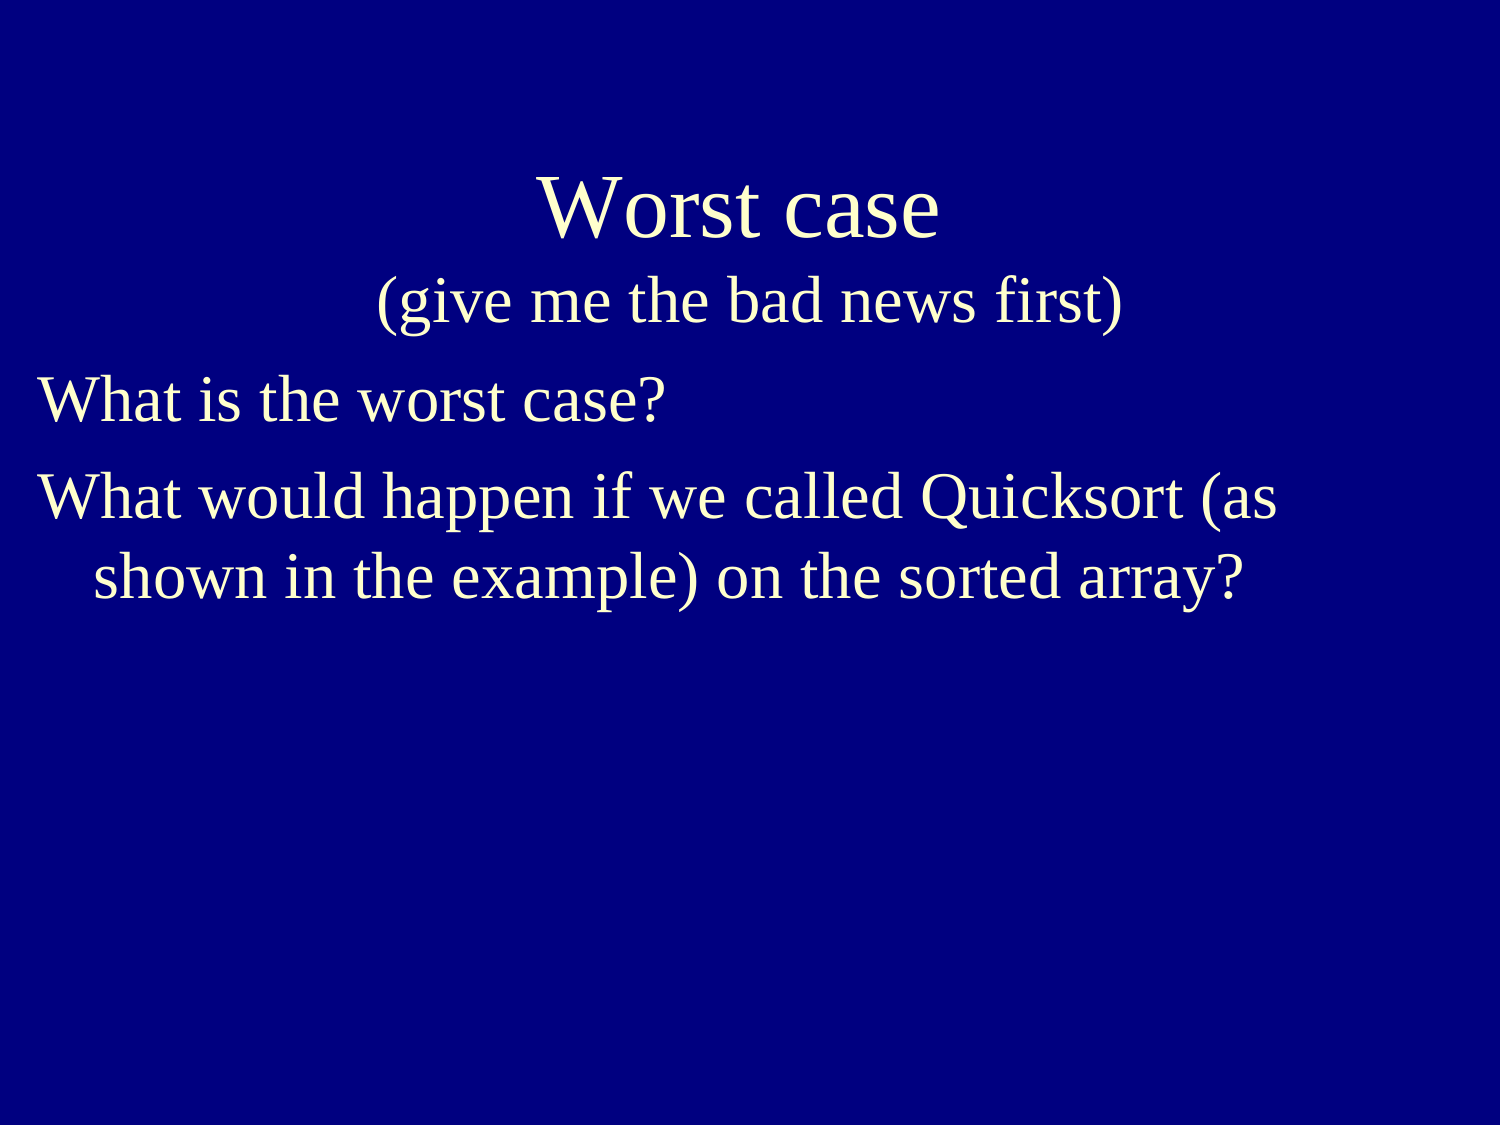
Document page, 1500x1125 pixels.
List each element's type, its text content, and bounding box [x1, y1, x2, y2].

title Worst case (give me the bad news first) [22, 138, 1480, 344]
list What is the worst case? What would happen if we called Quicksort (as shown in the example) on the sorted array? [22, 347, 1482, 1026]
